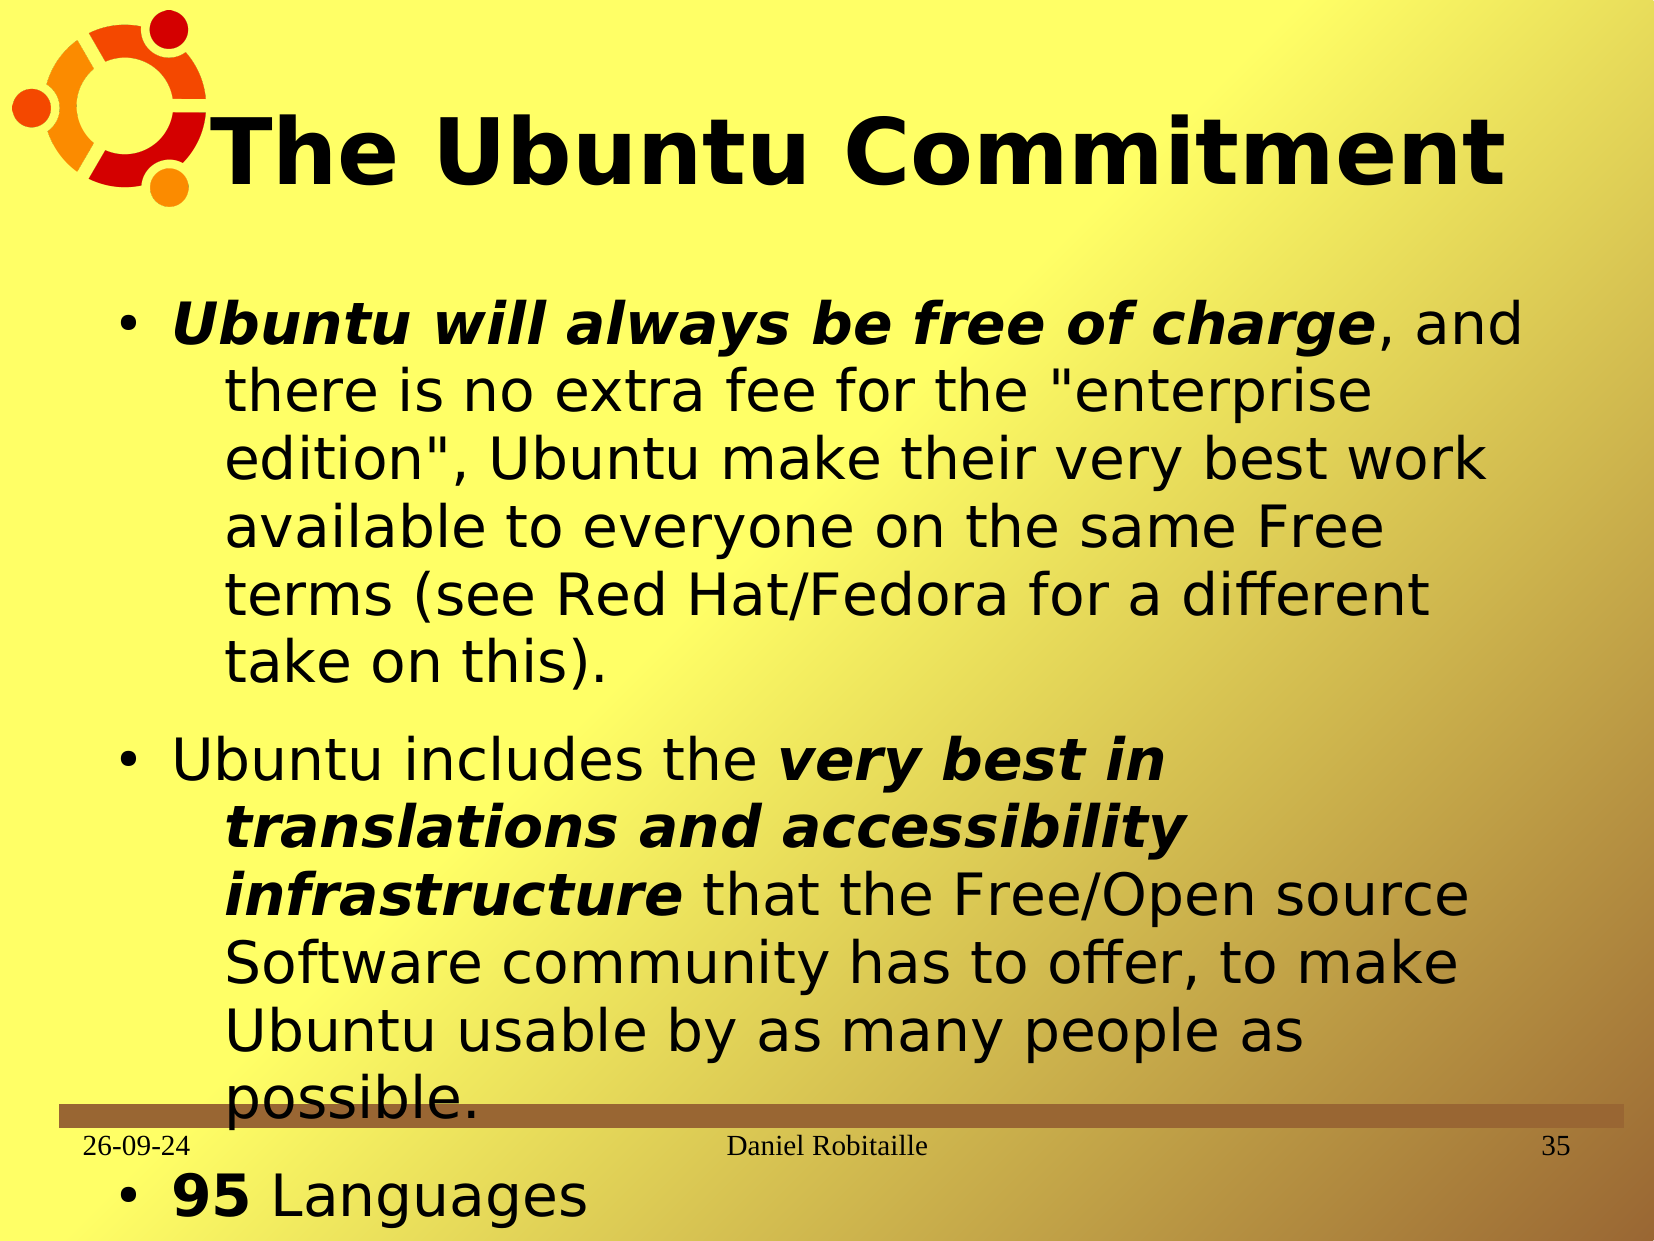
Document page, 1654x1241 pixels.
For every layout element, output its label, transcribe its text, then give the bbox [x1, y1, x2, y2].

picture [12, 10, 207, 207]
title The Ubuntu Commitment [82, 49, 1571, 257]
list Ubuntu will always be free of charge, and there is no extra fee for the "enterprise edition", Ubuntu make their very best work available to everyone on the same Free terms (see Red Hat/Fedora for a different take on this). Ubuntu includes the very best in translations and accessibility infrastructure that the Free/Open source Software community has to offer, to make Ubuntu usable by as many people as possible. 95 Languages [82, 290, 1571, 1109]
